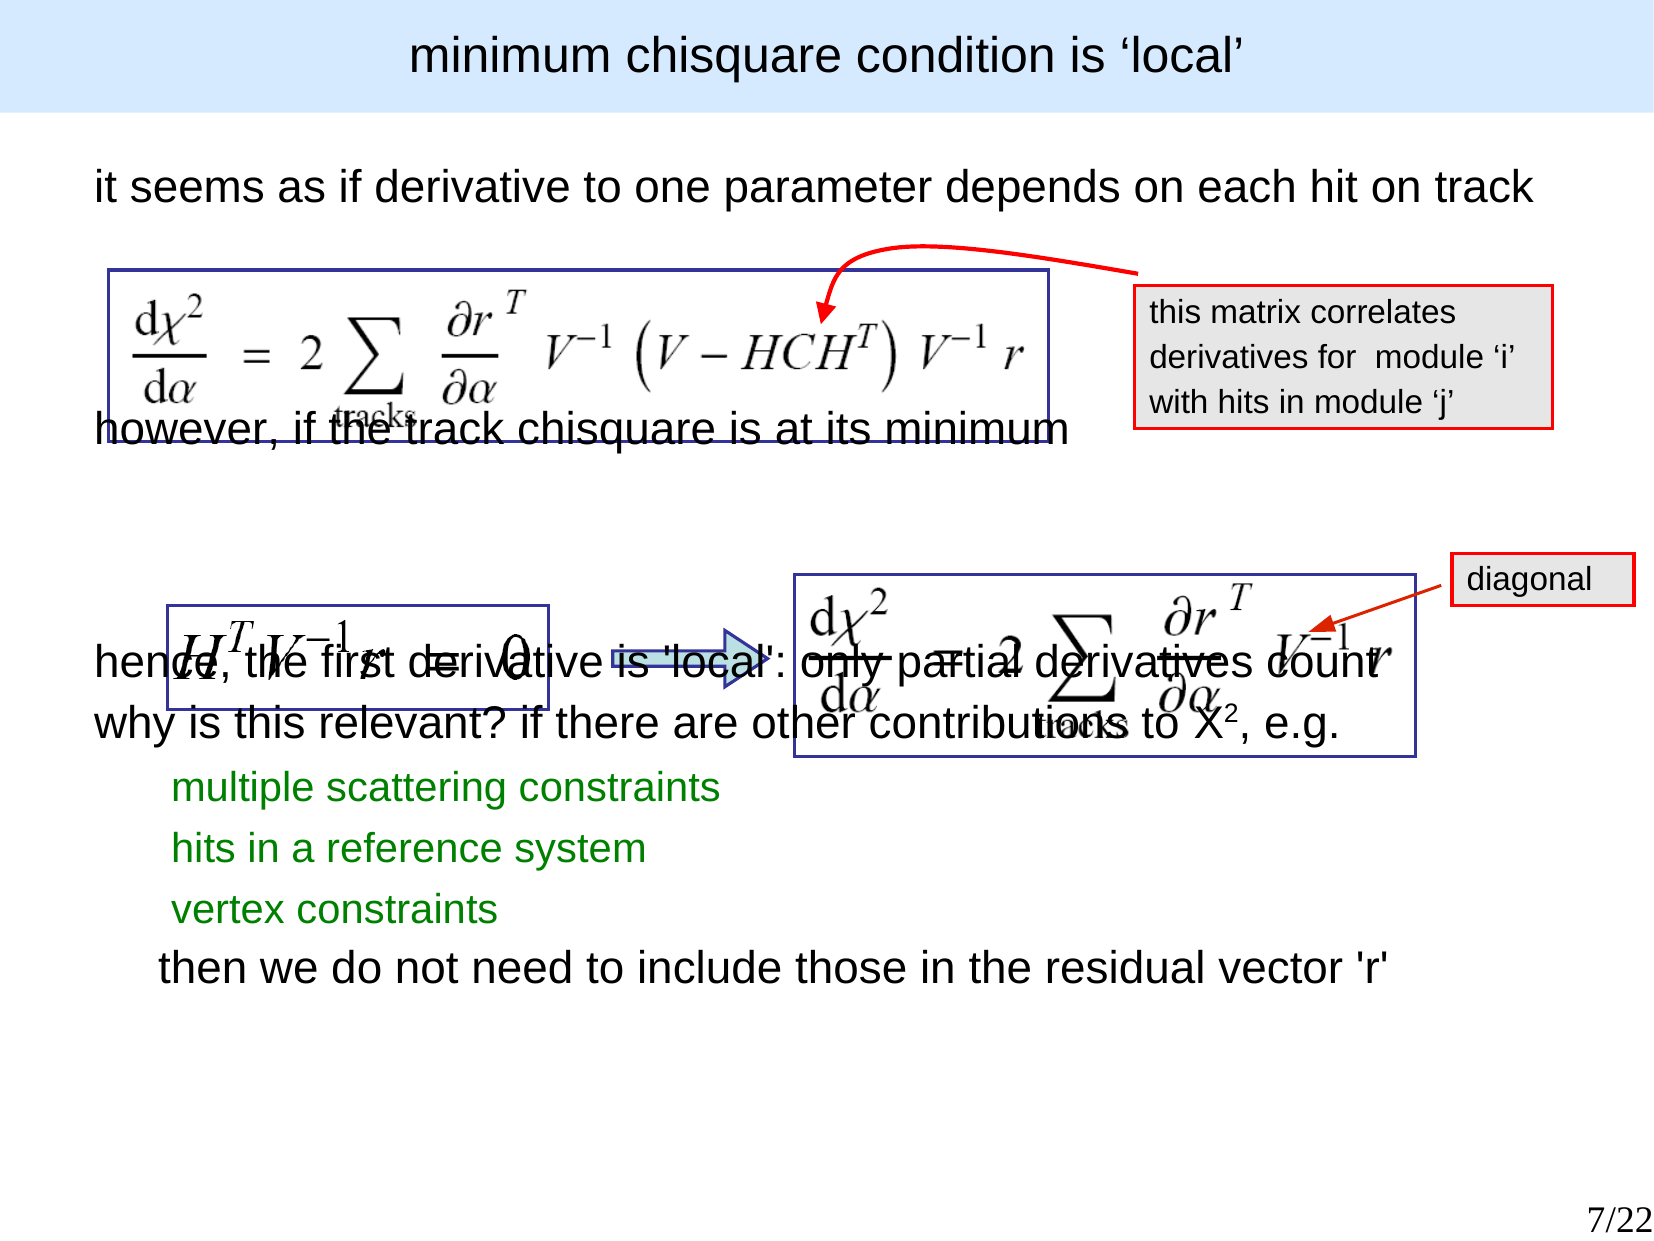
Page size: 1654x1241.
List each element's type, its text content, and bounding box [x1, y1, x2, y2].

text_box diagonal [1451, 553, 1635, 606]
list it seems as if derivative to one parameter depends on each hit on track however, if the track chisquare is at its minimum hence, the first derivative is 'local': only partial derivatives count why is this relevant? if there are other contributions to X2, e.g. multiple scattering constraints hits in a reference system vertex constraints then we do not need to include those in the residual vector 'r' [61, 153, 1606, 1229]
title minimum chisquare condition is ‘local’ [82, 13, 1571, 97]
